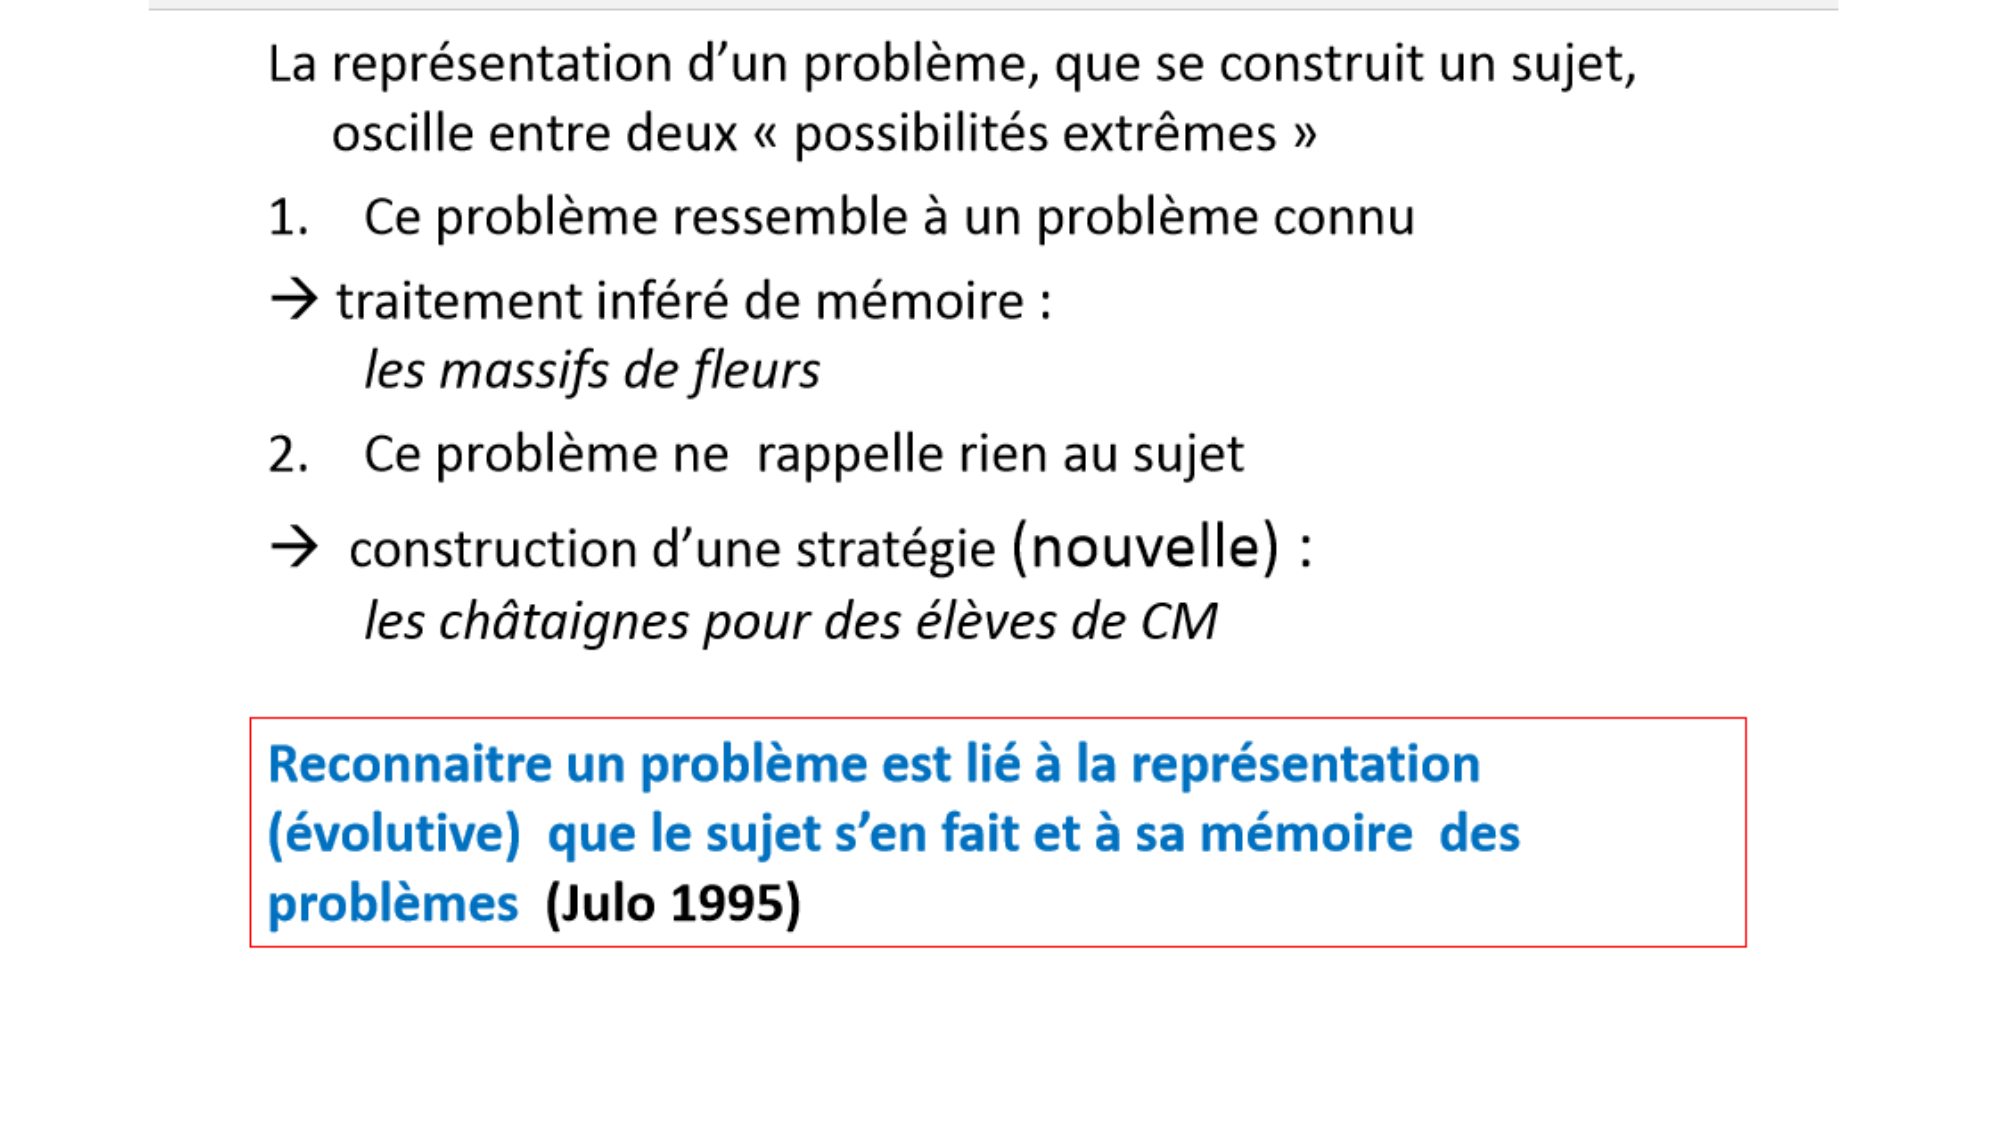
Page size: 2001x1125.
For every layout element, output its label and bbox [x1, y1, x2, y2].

picture [148, 0, 1839, 1125]
